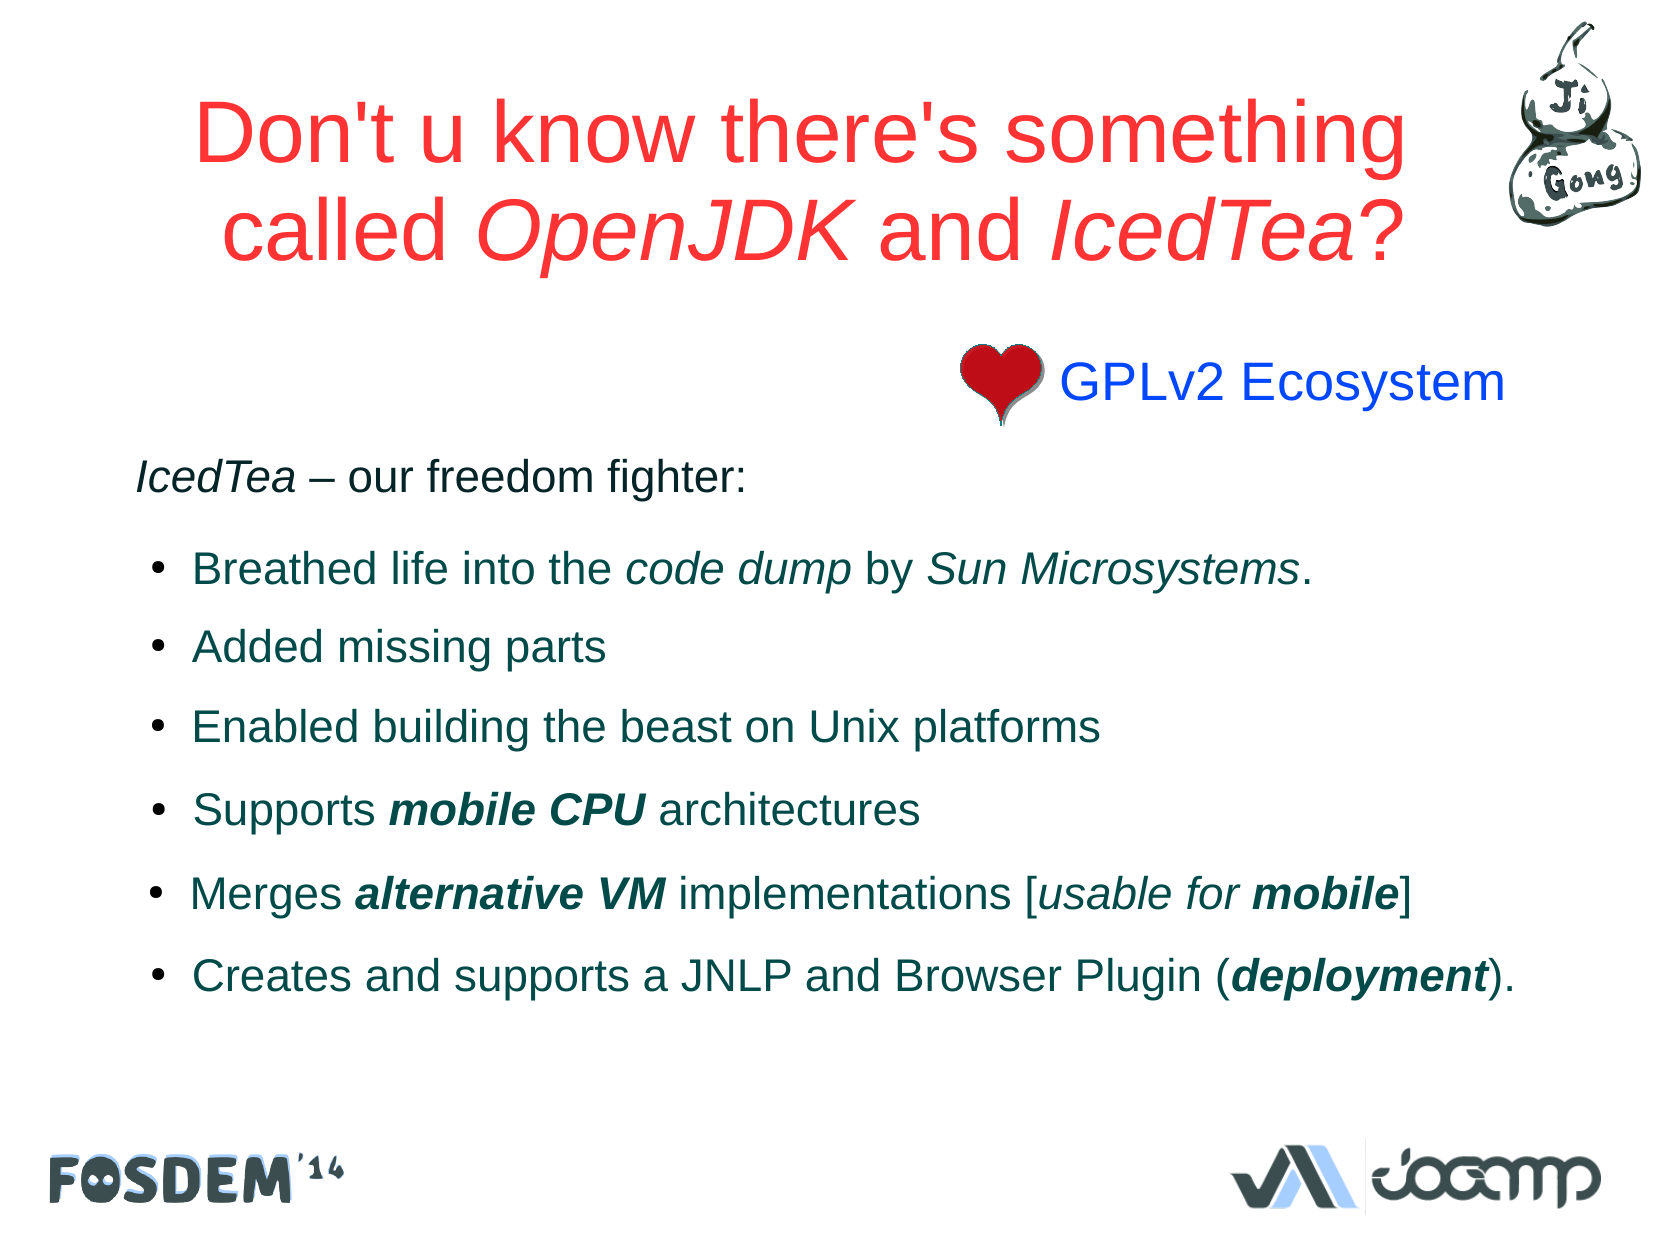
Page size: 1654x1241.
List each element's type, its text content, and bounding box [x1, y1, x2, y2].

picture [1228, 1139, 1601, 1215]
text_box GPLv2 Ecosystem [1045, 344, 1556, 420]
picture [0, 914, 400, 1241]
title Don't u know there's something called OpenJDK and IcedTea? [60, 83, 1567, 280]
text_box Enabled building the beast on Unix platforms [135, 693, 1231, 760]
text_box IcedTea – our freedom fighter: [120, 443, 1111, 510]
text_box Supports mobile CPU architectures [135, 776, 1201, 844]
text_box Merges alternative VM implementations [usable for mobile] [133, 860, 1558, 927]
text_box Breathed life into the code dump by Sun Microsystems. [135, 535, 1576, 602]
text_box Added missing parts [135, 614, 1336, 681]
text_box Creates and supports a JNLP and Browser Plugin (deployment). [135, 942, 1606, 1009]
picture [1425, 19, 1654, 228]
text_box [960, 344, 1042, 426]
